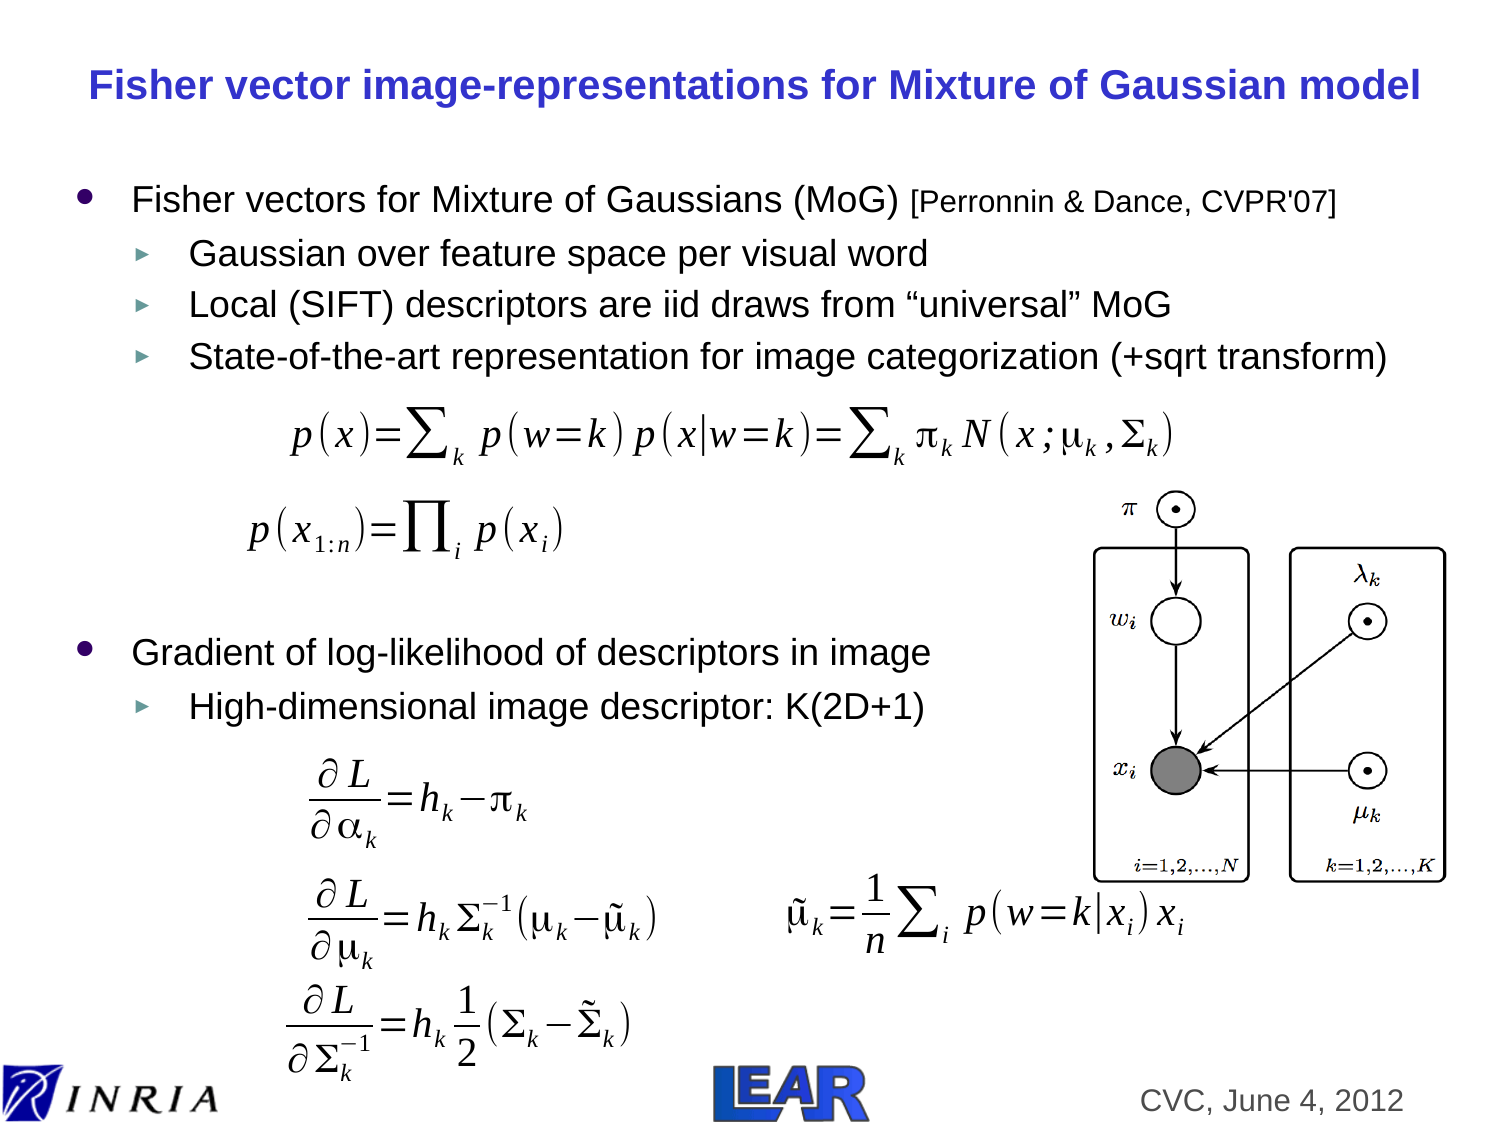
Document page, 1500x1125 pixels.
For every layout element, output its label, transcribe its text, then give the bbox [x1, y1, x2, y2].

title Fisher vector image-representations for Mixture of Gaussian model [51, 46, 1459, 123]
list Fisher vectors for Mixture of Gaussians (MoG) [Perronnin & Dance, CVPR'07] Gaussian over feature space per visual word Local (SIFT) descriptors are iid draws from “universal” MoG State-of-the-art representation for image categorization (+sqrt transform) Gradient of log-likelihood of descriptors in image High-dimensional image descriptor: K(2D+1) [75, 178, 1425, 971]
chart [236, 498, 571, 565]
chart [300, 870, 664, 976]
chart [300, 750, 533, 855]
picture [709, 1063, 872, 1124]
picture [1087, 477, 1453, 891]
picture [0, 1050, 361, 1125]
chart [279, 404, 1182, 471]
chart [277, 977, 638, 1088]
chart [779, 864, 1190, 964]
